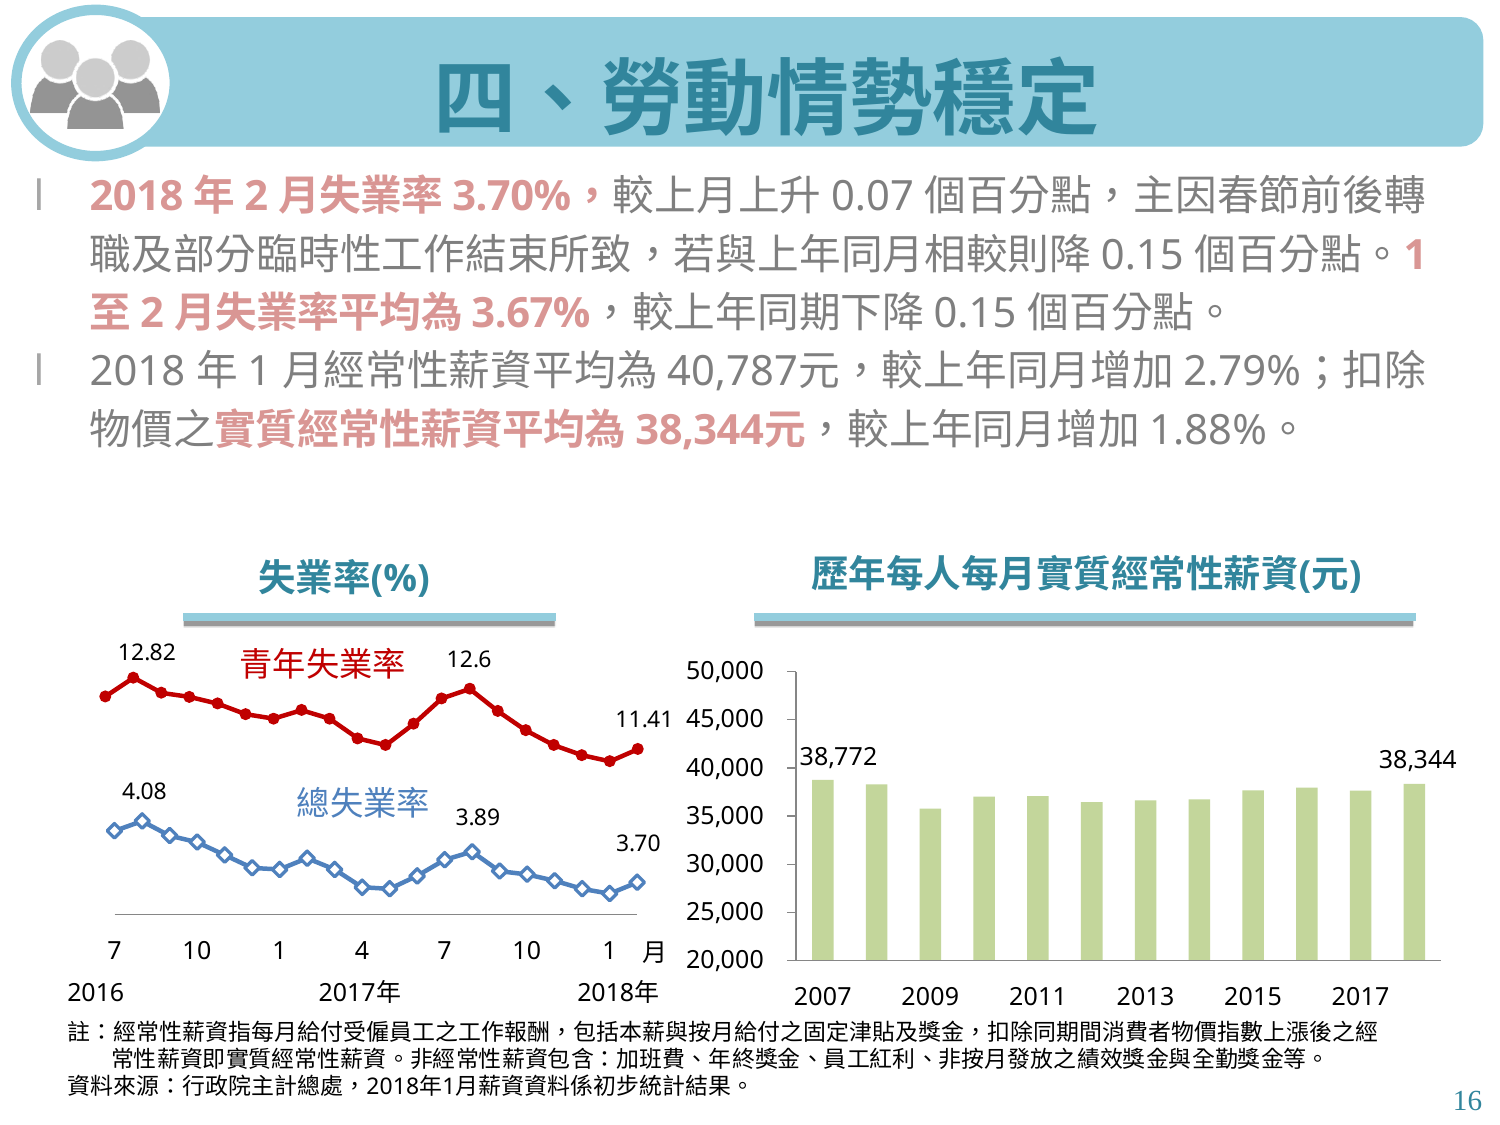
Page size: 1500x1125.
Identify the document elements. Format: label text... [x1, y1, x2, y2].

text_box 2018 年 2 月失業率 3.70%，較上月上升 0.07 個百分點，主因春節前後轉 職及部分臨時性工作結束所致，若與上年同月相較則降 0.15 個百分點。1 至 2 月失業率平均為 3.67%，較上年同期下降 0.15 個百分點。 2018 年 1 月經常性薪資平均為 40,787元，較上年同月增加 2.79%；扣除 物價之實質經常性薪資平均為 38,344元，較上年同月增加 1.88%。 [18, 160, 1471, 505]
picture [85, 613, 1465, 1063]
text_box 2016 2017年 2018年 [52, 969, 676, 1015]
text_box 歷年每人每月實質經常性薪資(元) [755, 542, 1417, 604]
picture [30, 40, 160, 129]
text_box 失業率(%) [165, 546, 523, 608]
text_box 註：經常性薪資指每月給付受僱員工之工作報酬，包括本薪與按月給付之固定津貼及獎金，扣除同期間消費者物價指數上漲後之經常性薪資即實質經常性薪資。非經常性薪資包含：加班費、年終獎金、員工紅利、非按月發放之績效獎金與全勤獎金等。 資料來源：行政院主計總處，2018年1月薪資資料係初步統計結果。 [52, 1015, 1411, 1106]
title 四、勞動情勢穩定 [52, 37, 1482, 129]
